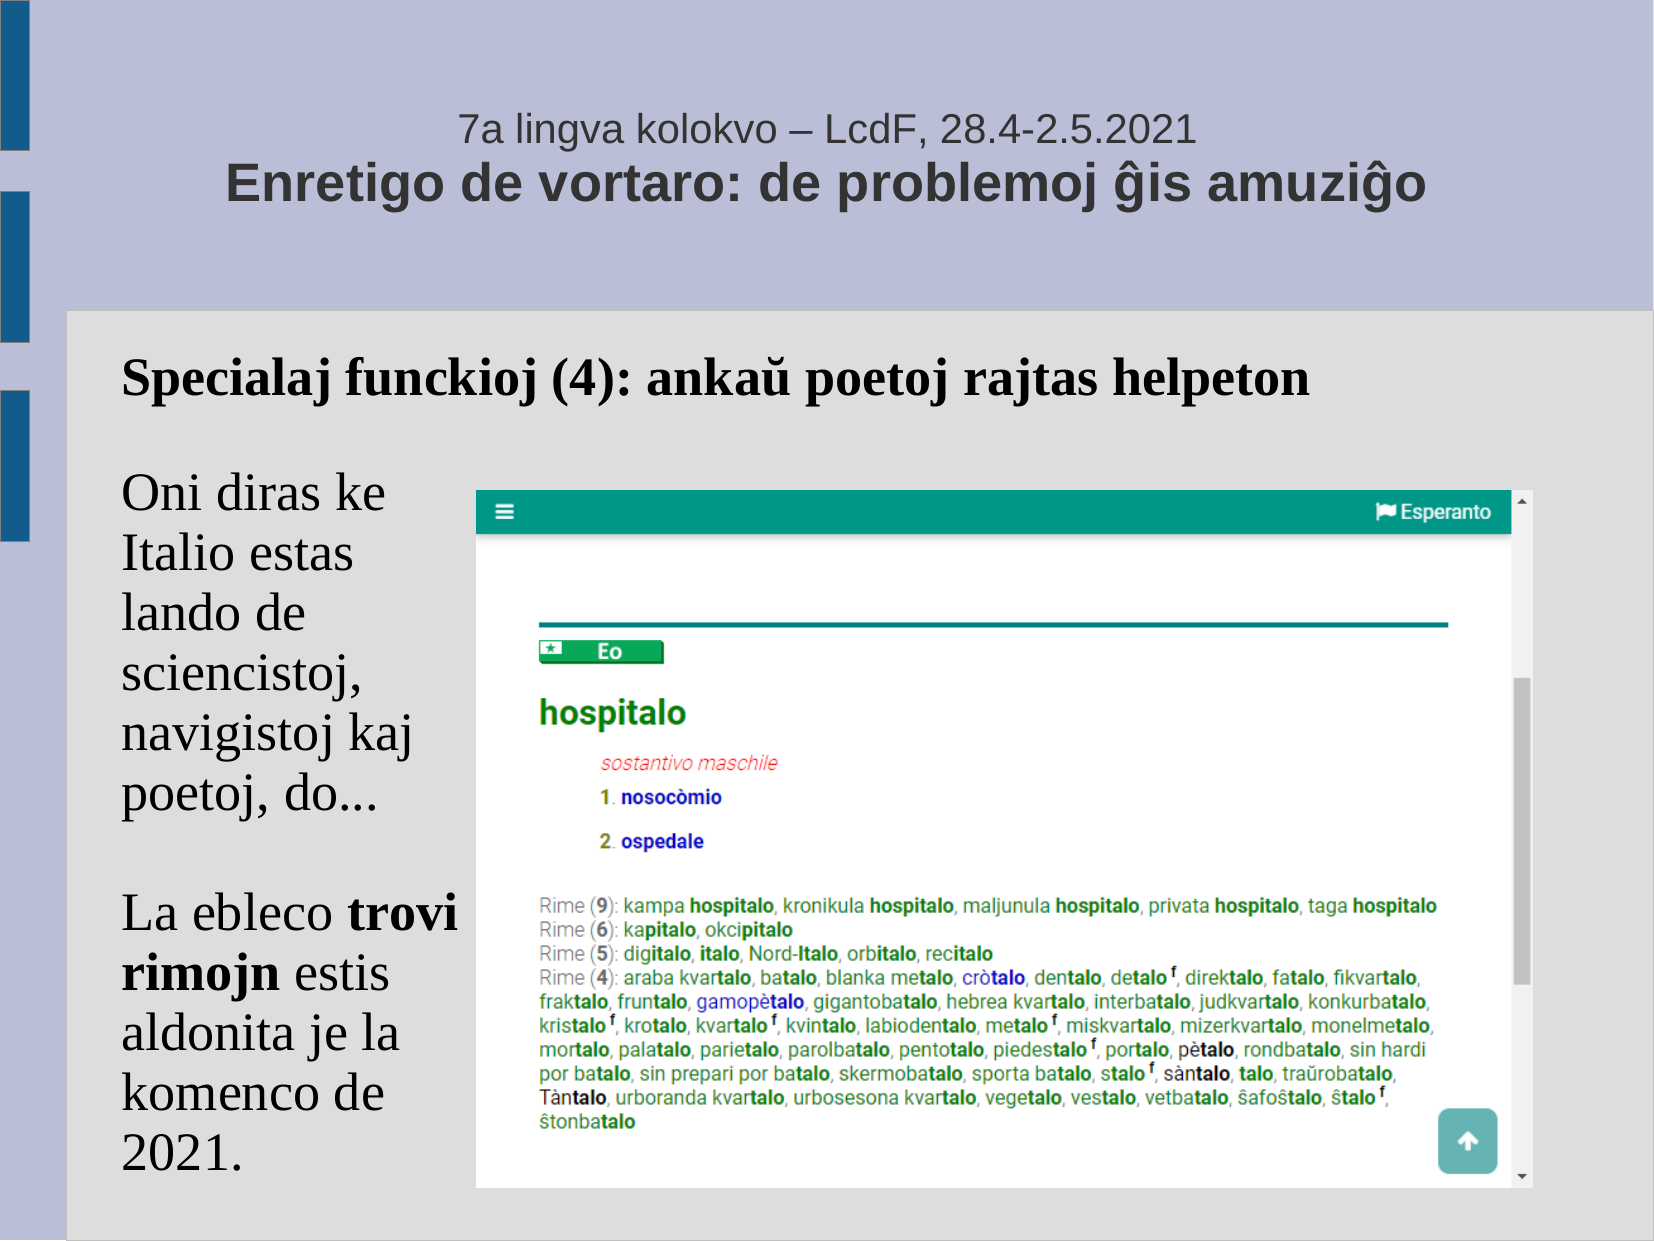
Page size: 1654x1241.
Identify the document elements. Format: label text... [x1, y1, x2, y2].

title 7a lingva kolokvo – LcdF, 28.4-2.5.2021 Enretigo de vortaro: de problemoj ĝis amuziĝo [121, 55, 1534, 263]
subtitle Specialaj funckioj (4): ankaŭ poetoj rajtas helpeton Oni diras ke Italio estas lando de sciencistoj, navigistoj kaj poetoj, do... La ebleco trovi rimojn estis aldonita je la komenco de 2021. [121, 339, 1534, 1191]
picture [476, 490, 1533, 1189]
